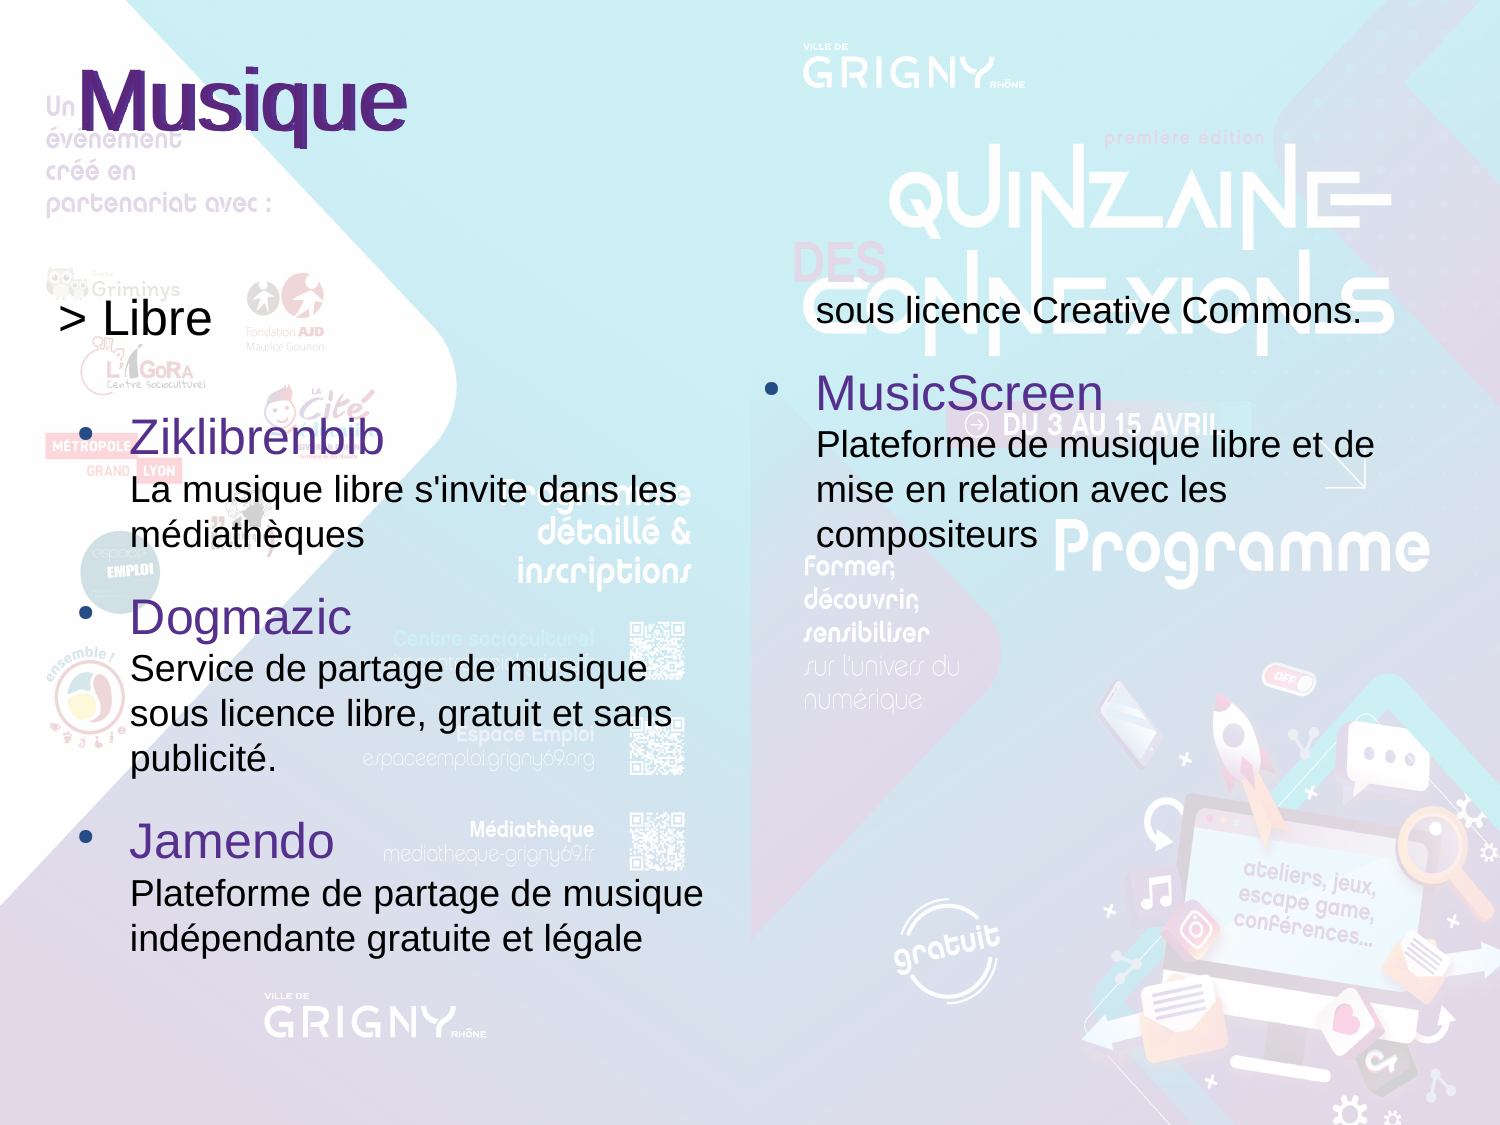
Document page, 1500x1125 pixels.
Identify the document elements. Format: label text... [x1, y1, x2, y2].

list > Libre Ziklibrenbib La musique libre s'invite dans les médiathèques Dogmazic Service de partage de musique sous licence libre, gratuit et sans publicité. Jamendo Plateforme de partage de musique indépendante gratuite et légale sous licence Creative Commons. MusicScreen Plateforme de musique libre et de mise en relation avec les compositeurs [59, 285, 1402, 980]
title Musique [75, 29, 1425, 148]
